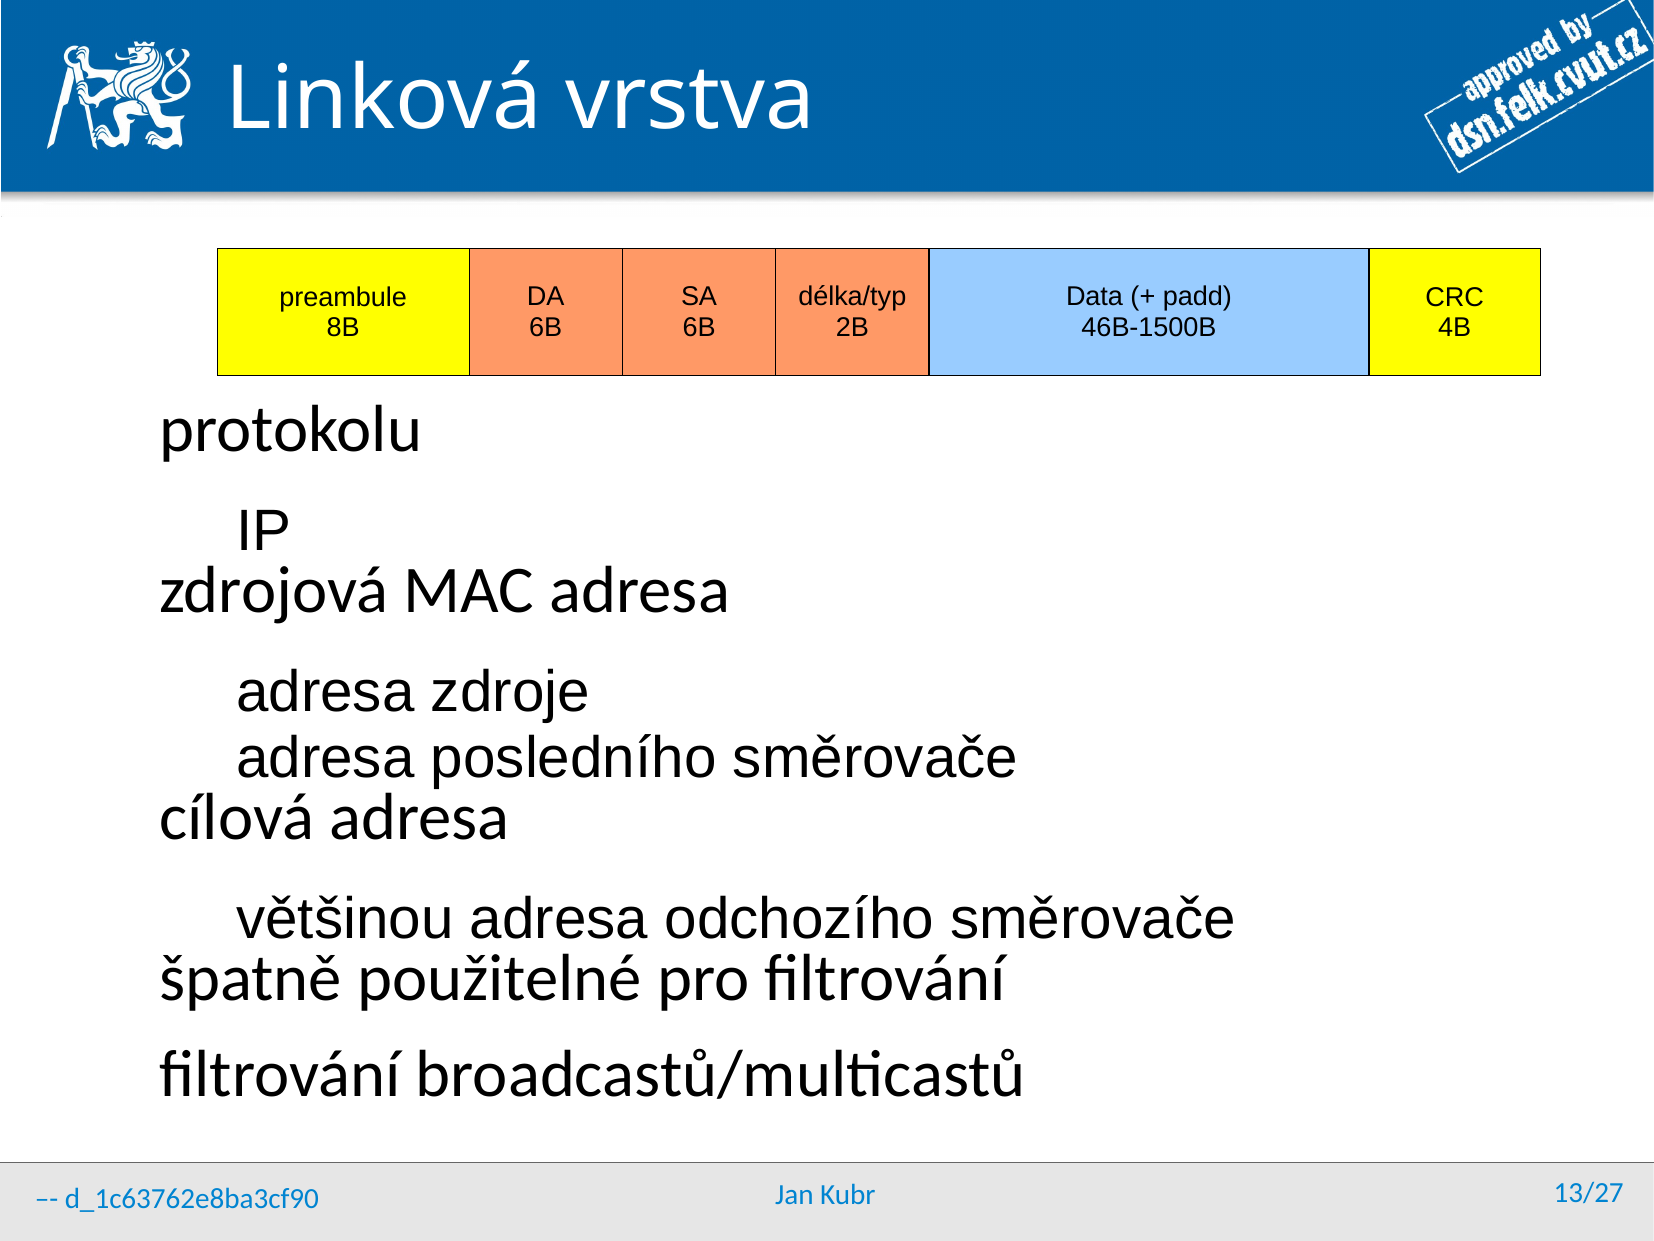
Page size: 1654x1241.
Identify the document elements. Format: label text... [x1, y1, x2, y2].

text_box Data (+ padd) 46B-1500B [929, 248, 1369, 376]
title Linková vrstva [225, 0, 1426, 188]
text_box SA 6B [622, 248, 775, 376]
text_box délka/typ 2B [775, 248, 929, 376]
text_box preambule 8B [217, 248, 470, 376]
text_box DA 6B [470, 248, 622, 376]
list protokolu IP zdrojová MAC adresa adresa zdroje adresa posledního směrovače cílová adresa většinou adresa odchozího směrovače špatně použitelné pro filtrování filtrování broadcastů/multicastů [141, 401, 1554, 1114]
text_box CRC 4B [1369, 248, 1541, 376]
picture [1, 0, 1654, 217]
